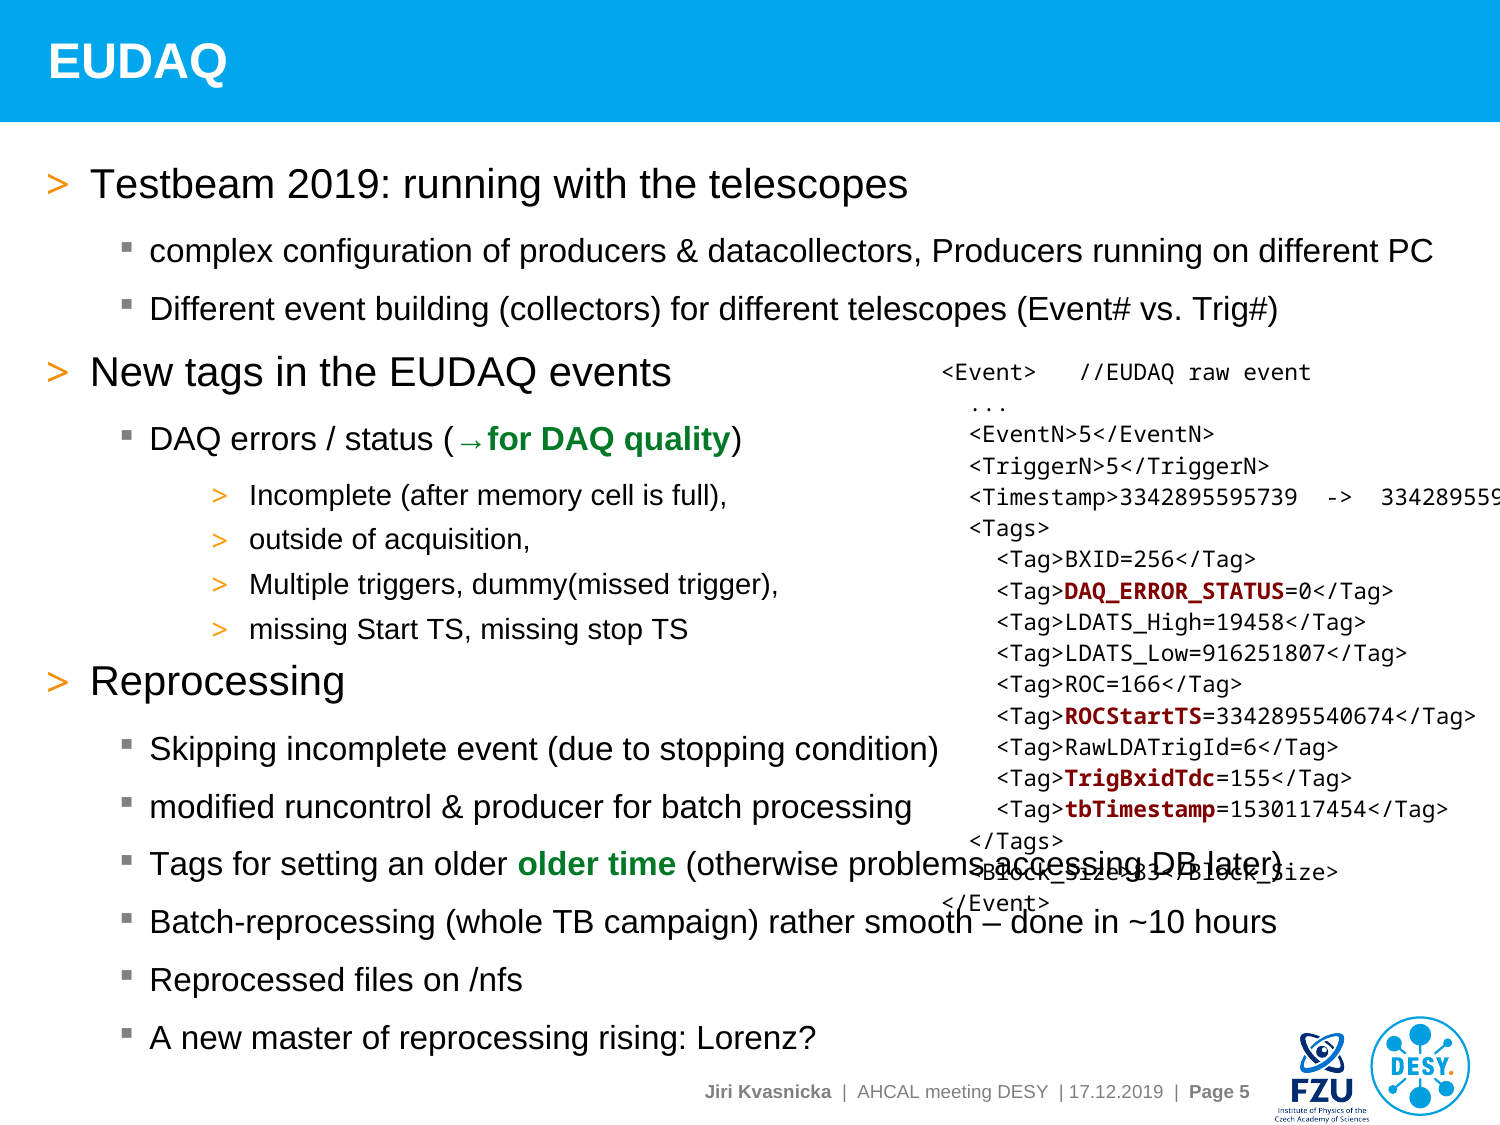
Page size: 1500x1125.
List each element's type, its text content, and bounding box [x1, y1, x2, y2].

text_box <Event> //EUDAQ raw event ... <EventN>5</EventN> <TriggerN>5</TriggerN> <Timestamp>3342895595739 -> 3342895595901</Timestamp> <Tags> <Tag>BXID=256</Tag> <Tag>DAQ_ERROR_STATUS=0</Tag> <Tag>LDATS_High=19458</Tag> <Tag>LDATS_Low=916251807</Tag> <Tag>ROC=166</Tag> <Tag>ROCStartTS=3342895540674</Tag> <Tag>RawLDATrigId=6</Tag> <Tag>TrigBxidTdc=155</Tag> <Tag>tbTimestamp=1530117454</Tag> </Tags> <Block_Size>83</Block_Size> </Event> [871, 348, 1500, 837]
title EUDAQ [47, 16, 1446, 107]
list Testbeam 2019: running with the telescopes complex configuration of producers & datacollectors, Producers running on different PC Different event building (collectors) for different telescopes (Event# vs. Trig#) New tags in the EUDAQ events DAQ errors / status (→for DAQ quality) Incomplete (after memory cell is full), outside of acquisition, Multiple triggers, dummy(missed trigger), missing Start TS, missing stop TS Reprocessing Skipping incomplete event (due to stopping condition) modified runcontrol & producer for batch processing Tags for setting an older older time (otherwise problems accessing DB later) Batch-reprocessing (whole TB campaign) rather smooth – done in ~10 hours Reprocessed files on /nfs A new master of reprocessing rising: Lorenz? [46, 160, 1444, 1125]
